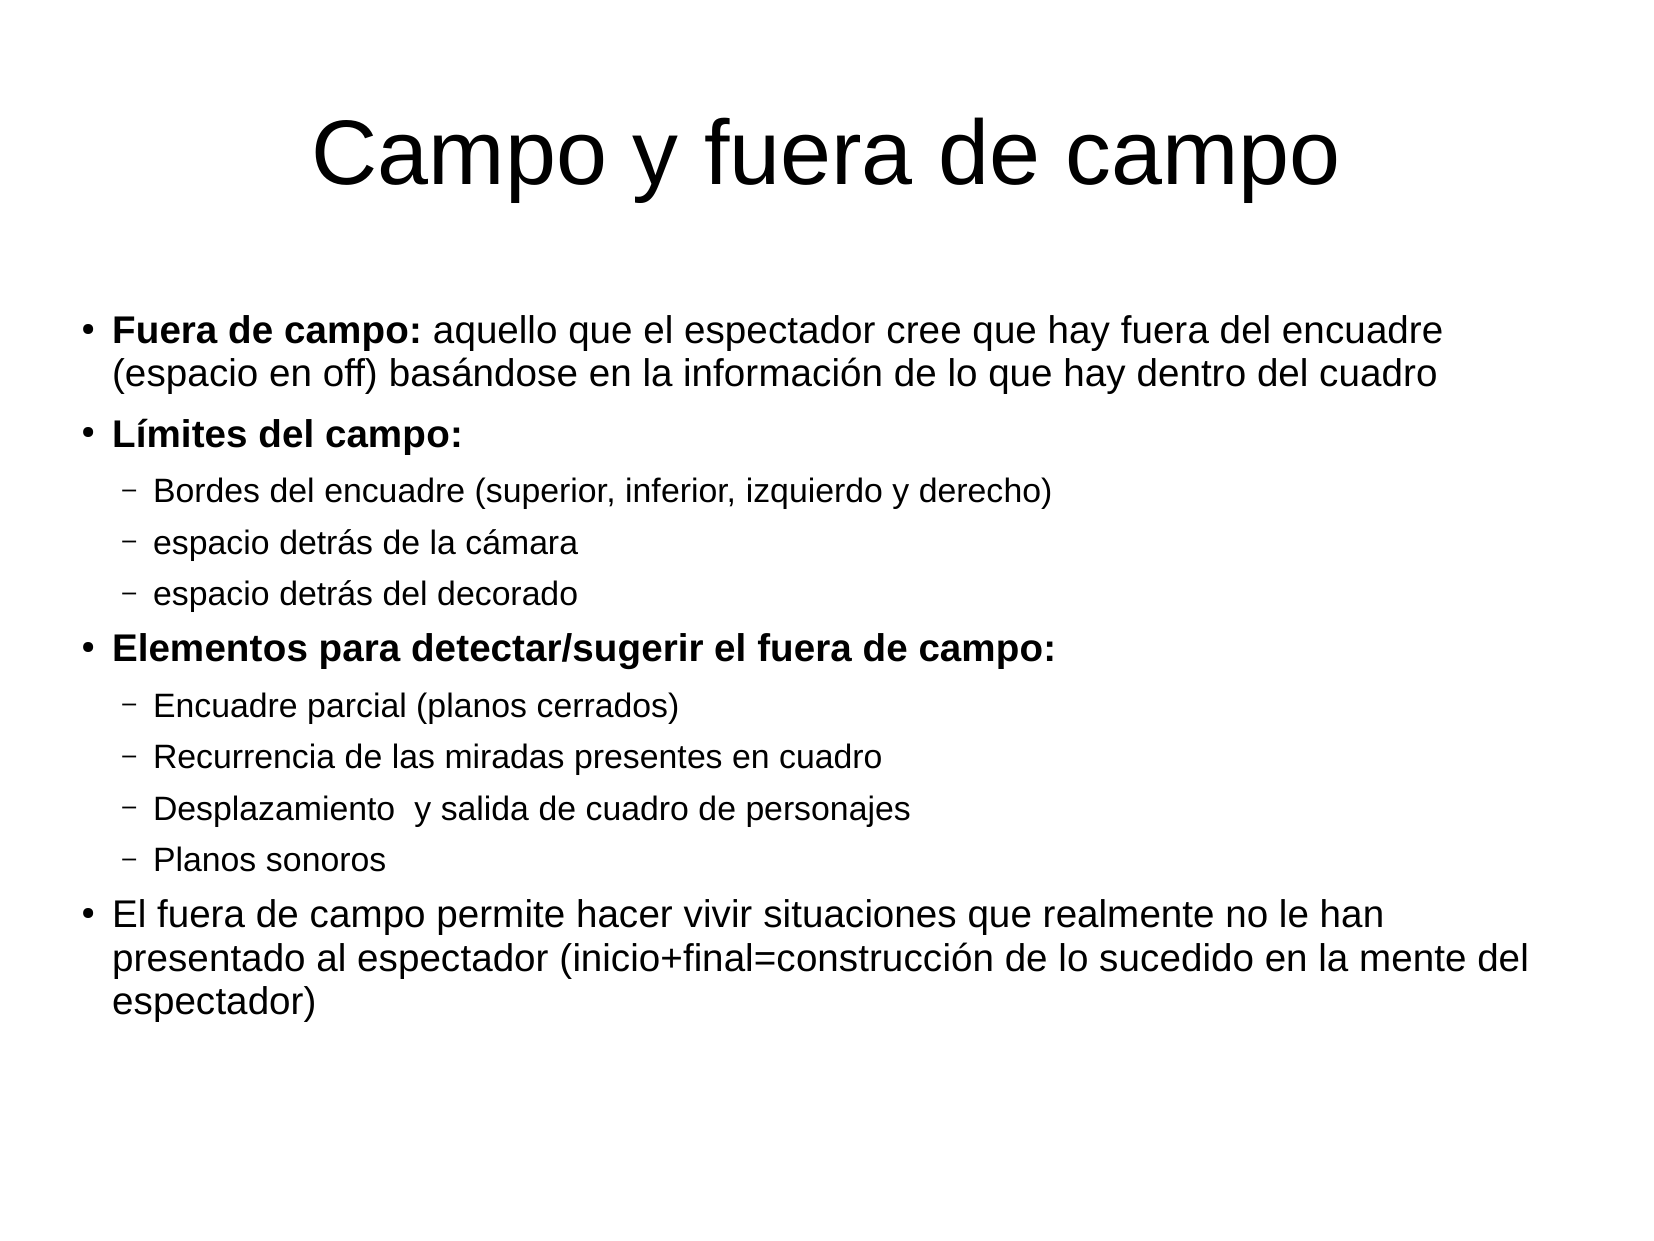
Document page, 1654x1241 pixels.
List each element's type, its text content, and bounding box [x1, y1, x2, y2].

title Campo y fuera de campo [82, 49, 1571, 257]
list Fuera de campo: aquello que el espectador cree que hay fuera del encuadre (espacio en off) basándose en la información de lo que hay dentro del cuadro Límites del campo: Bordes del encuadre (superior, inferior, izquierdo y derecho) espacio detrás de la cámara espacio detrás del decorado Elementos para detectar/sugerir el fuera de campo: Encuadre parcial (planos cerrados) Recurrencia de las miradas presentes en cuadro Desplazamiento y salida de cuadro de personajes Planos sonoros El fuera de campo permite hacer vivir situaciones que realmente no le han presentado al espectador (inicio+final=construcción de lo sucedido en la mente del espectador) [70, 308, 1560, 1028]
